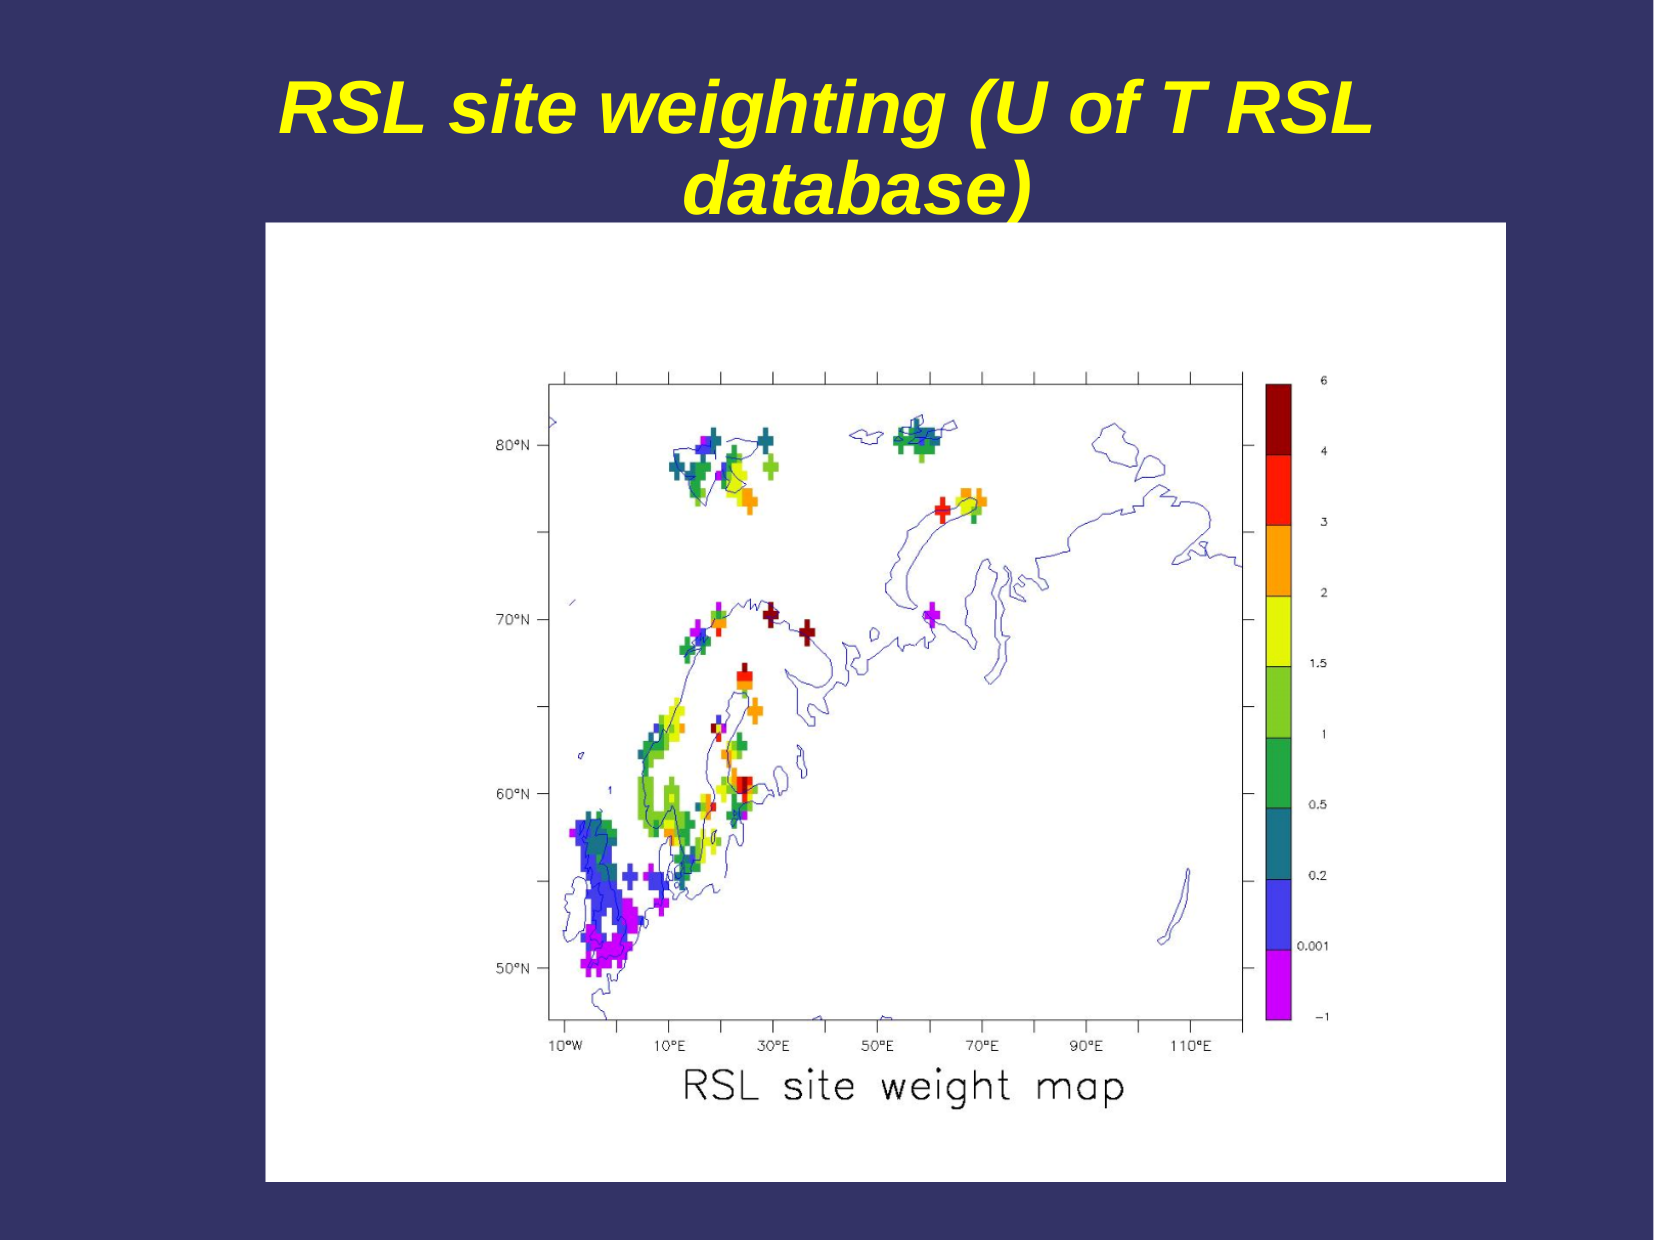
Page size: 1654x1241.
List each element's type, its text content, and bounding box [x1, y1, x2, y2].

title RSL site weighting (U of T RSL database) [121, 49, 1534, 250]
picture [265, 222, 1506, 1182]
